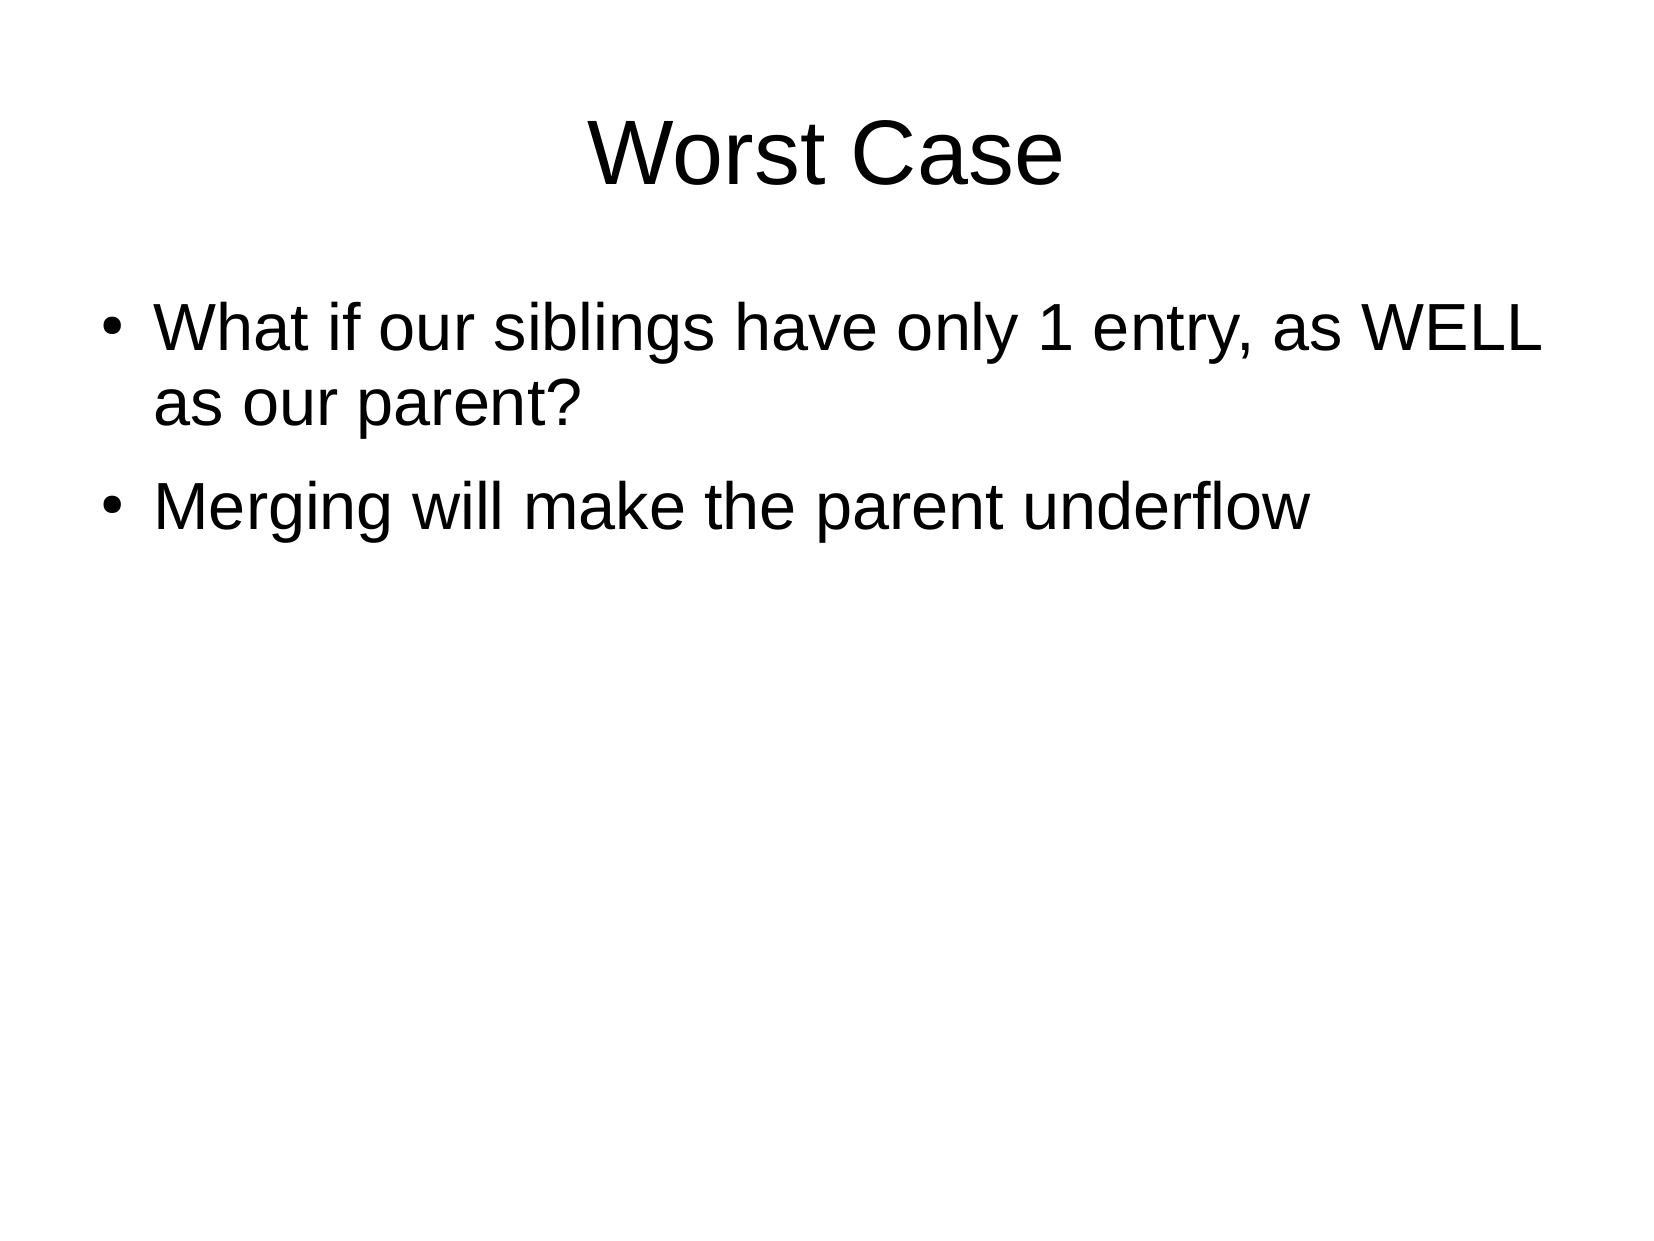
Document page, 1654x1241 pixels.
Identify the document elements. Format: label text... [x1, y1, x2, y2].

list What if our siblings have only 1 entry, as WELL as our parent? Merging will make the parent underflow [82, 290, 1571, 1094]
title Worst Case [82, 56, 1571, 250]
